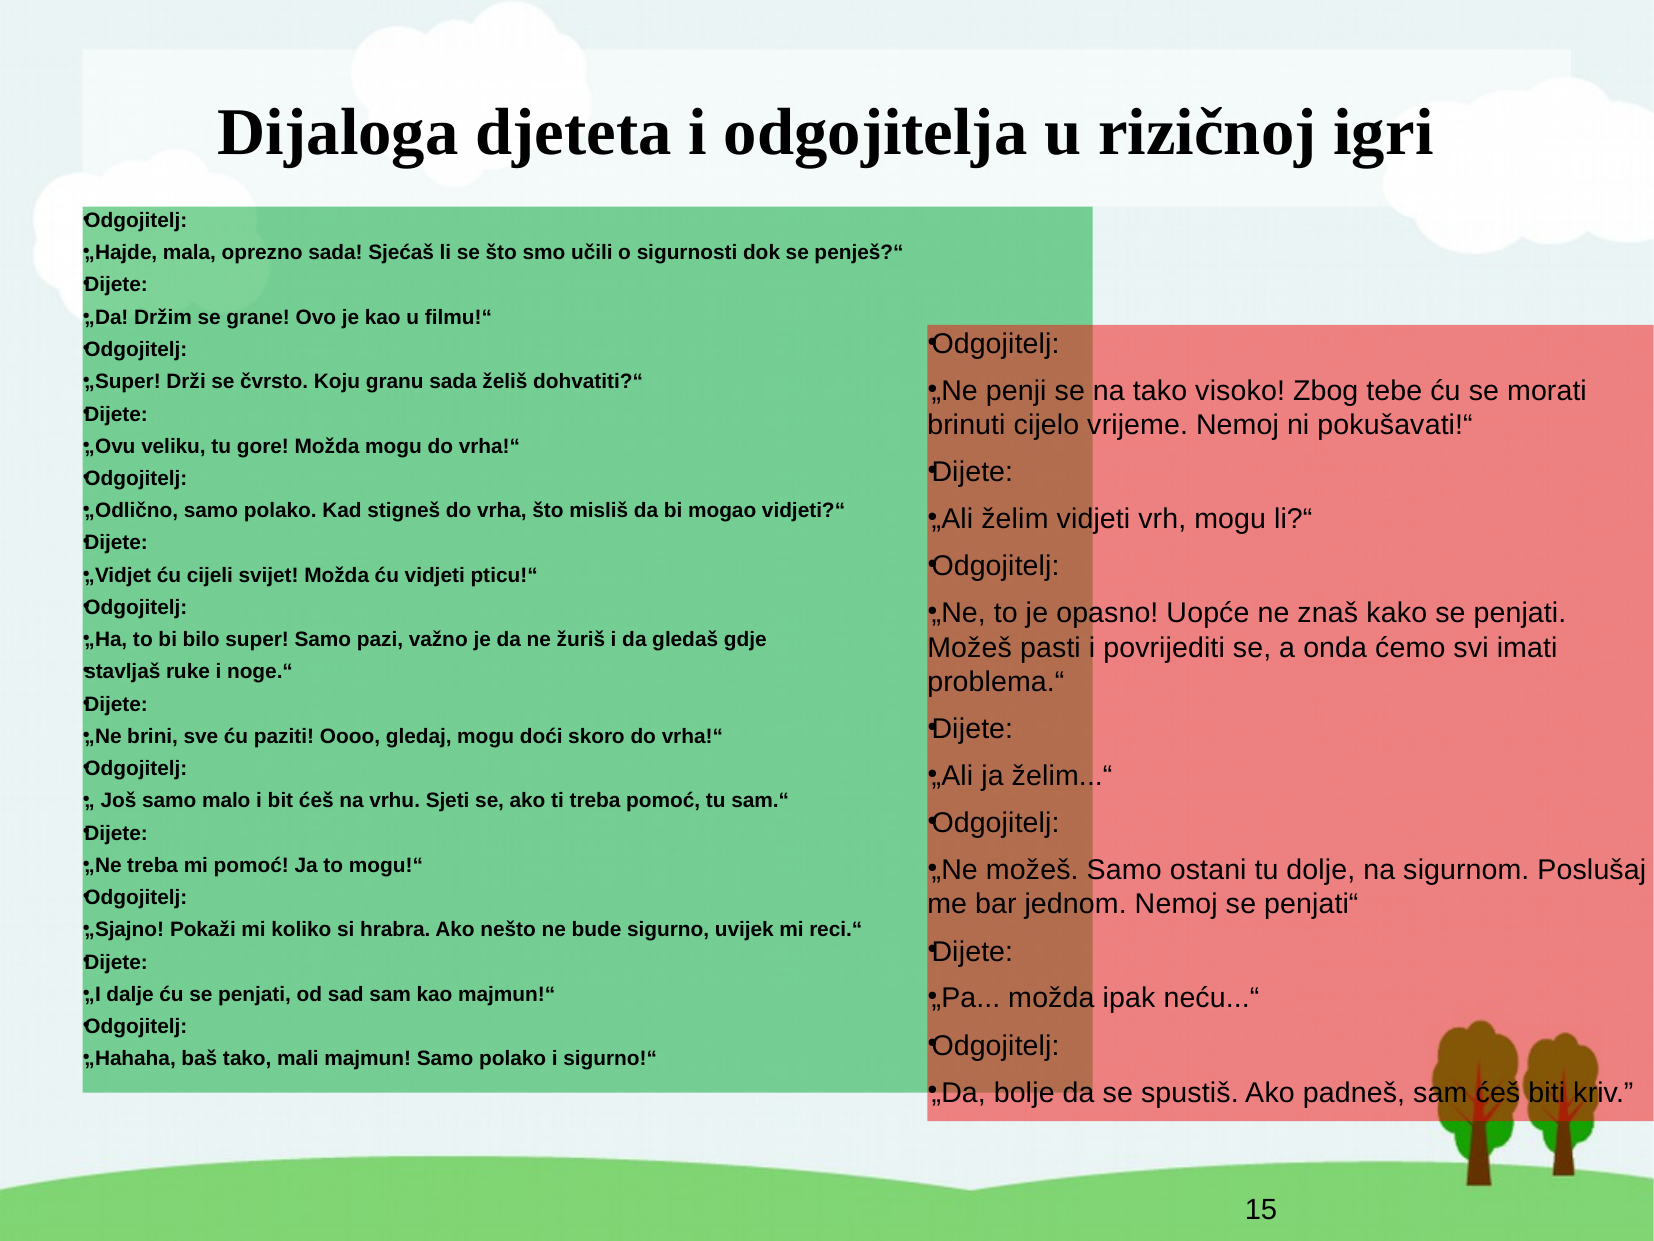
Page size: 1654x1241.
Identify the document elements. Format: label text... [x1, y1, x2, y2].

title Dijaloga djeteta i odgojitelja u rizičnoj igri [82, 49, 1571, 207]
list Odgojitelj: „Hajde, mala, oprezno sada! Sjećaš li se što smo učili o sigurnosti dok se penješ?“ Dijete: „Da! Držim se grane! Ovo je kao u filmu!“ Odgojitelj: „Super! Drži se čvrsto. Koju granu sada želiš dohvatiti?“ Dijete: „Ovu veliku, tu gore! Možda mogu do vrha!“ Odgojitelj: „Odlično, samo polako. Kad stigneš do vrha, što misliš da bi mogao vidjeti?“ Dijete: „Vidjet ću cijeli svijet! Možda ću vidjeti pticu!“ Odgojitelj: „Ha, to bi bilo super! Samo pazi, važno je da ne žuriš i da gledaš gdje stavljaš ruke i noge.“ Dijete: „Ne brini, sve ću paziti! Oooo, gledaj, mogu doći skoro do vrha!“ Odgojitelj: „ Još samo malo i bit ćeš na vrhu. Sjeti se, ako ti treba pomoć, tu sam.“ Dijete: „Ne treba mi pomoć! Ja to mogu!“ Odgojitelj: „Sjajno! Pokaži mi koliko si hrabra. Ako nešto ne bude sigurno, uvijek mi reci.“ Dijete: „I dalje ću se penjati, od sad sam kao majmun!“ Odgojitelj: „Hahaha, baš tako, mali majmun! Samo polako i sigurno!“ [82, 206, 1093, 1093]
text_box [1244, 1190, 1630, 1241]
list Odgojitelj: „Ne penji se na tako visoko! Zbog tebe ću se morati brinuti cijelo vrijeme. Nemoj ni pokušavati!“ Dijete: „Ali želim vidjeti vrh, mogu li?“ Odgojitelj: „Ne, to je opasno! Uopće ne znaš kako se penjati. Možeš pasti i povrijediti se, a onda ćemo svi imati problema.“ Dijete: „Ali ja želim...“ Odgojitelj: „Ne možeš. Samo ostani tu dolje, na sigurnom. Poslušaj me bar jednom. Nemoj se penjati“ Dijete: „Pa... možda ipak neću...“ Odgojitelj: „Da, bolje da se spustiš. Ako padneš, sam ćeš biti kriv.” [927, 324, 1654, 1122]
